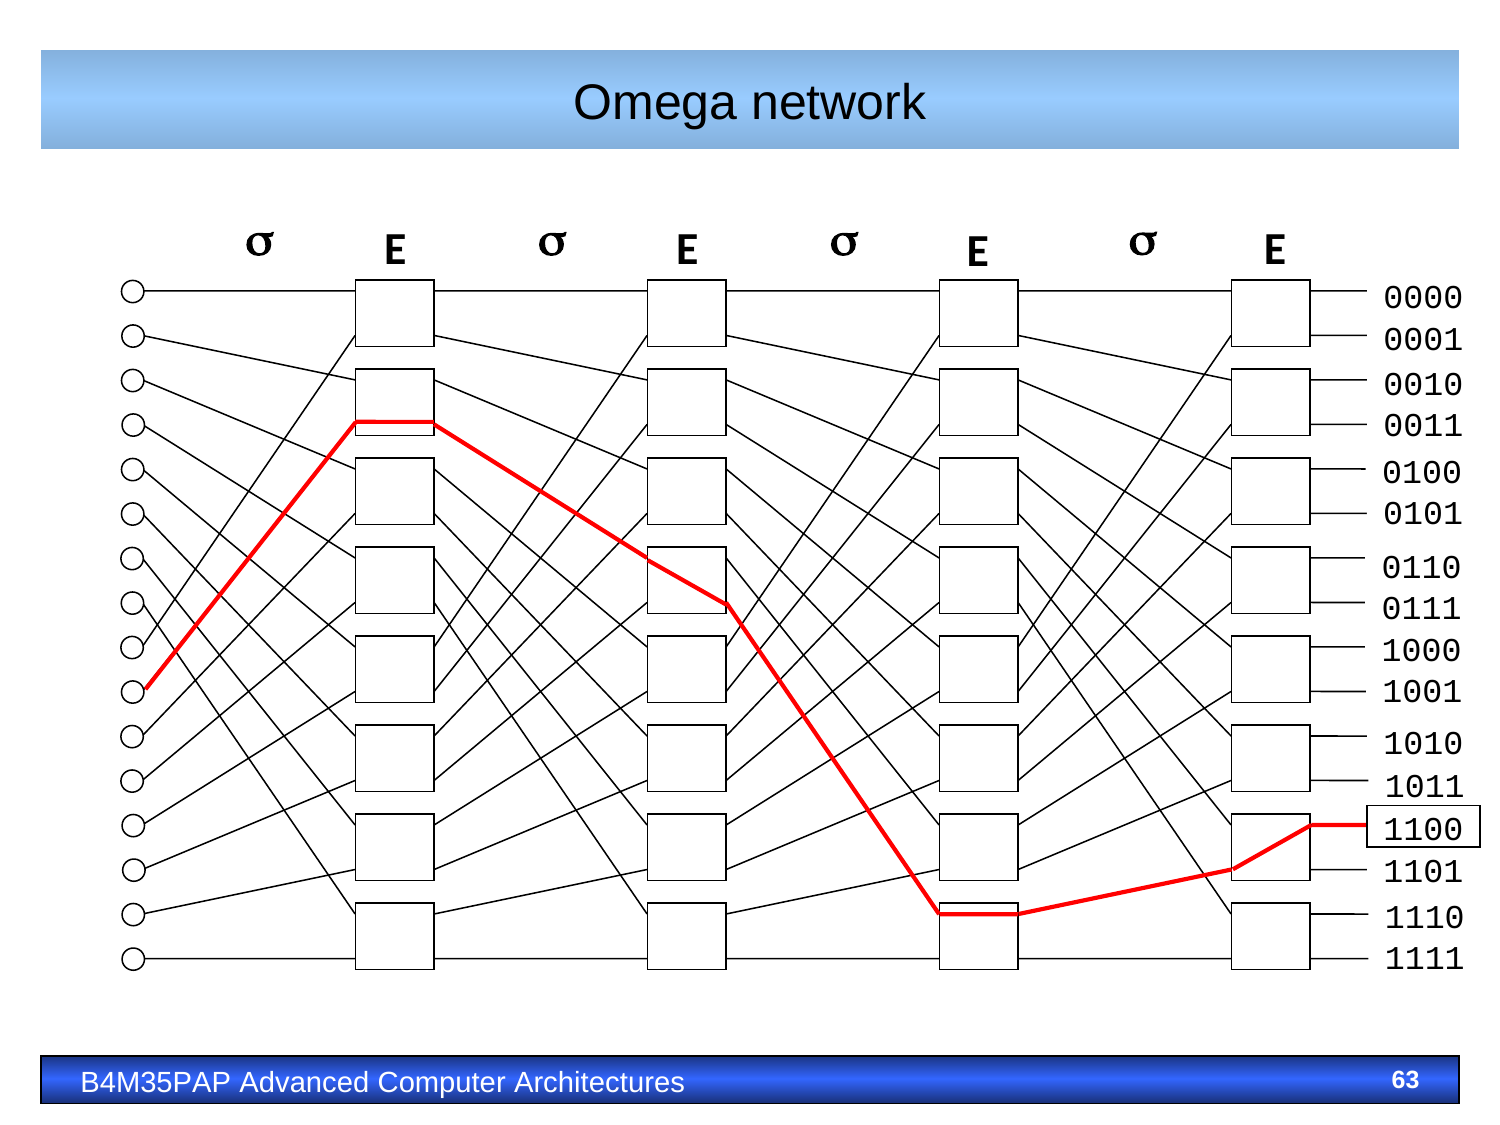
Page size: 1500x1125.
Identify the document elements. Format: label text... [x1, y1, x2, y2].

text_box 1001 [1366, 667, 1479, 710]
text_box [1231, 325, 1311, 347]
text_box [1231, 829, 1311, 881]
text_box [647, 563, 727, 614]
text_box [121, 502, 144, 526]
text_box 1101 [1367, 847, 1480, 889]
text_box 0110 [1365, 543, 1478, 584]
text_box [122, 948, 145, 971]
text_box [120, 725, 144, 748]
text_box E [591, 211, 784, 325]
text_box [122, 814, 145, 837]
text_box 1011 [1368, 762, 1482, 805]
text_box [355, 457, 435, 525]
text_box 1010 [1367, 719, 1480, 762]
text_box [647, 368, 727, 436]
text_box [939, 724, 1019, 792]
text_box [121, 458, 144, 481]
text_box E [881, 213, 1074, 326]
text_box  [455, 201, 648, 315]
text_box [355, 424, 435, 436]
text_box  [747, 201, 940, 315]
text_box [122, 413, 145, 437]
text_box 0001 [1367, 315, 1480, 357]
text_box [121, 591, 144, 615]
text_box [355, 724, 435, 792]
text_box E [1179, 211, 1371, 325]
text_box 0010 [1367, 360, 1480, 401]
text_box [355, 635, 435, 703]
text_box [939, 326, 1019, 347]
text_box [121, 280, 144, 303]
text_box 0101 [1366, 489, 1480, 532]
text_box [121, 324, 145, 348]
text_box [939, 917, 1019, 970]
text_box [355, 325, 435, 347]
text_box [355, 902, 435, 970]
text_box 1000 [1365, 626, 1478, 668]
text_box 0000 [1367, 273, 1480, 315]
text_box  [163, 201, 356, 315]
text_box [939, 546, 1019, 614]
text_box [121, 369, 144, 392]
text_box 1110 [1368, 893, 1482, 934]
text_box [647, 635, 727, 703]
text_box [939, 368, 1019, 436]
text_box [1231, 813, 1311, 867]
text_box [1231, 546, 1311, 614]
text_box E [299, 211, 491, 325]
text_box [122, 859, 146, 882]
text_box [647, 902, 727, 970]
text_box [939, 457, 1019, 525]
text_box 1111 [1368, 934, 1482, 977]
text_box [121, 680, 144, 704]
text_box [1231, 724, 1311, 792]
text_box [120, 547, 144, 570]
text_box [647, 546, 727, 601]
text_box 0111 [1365, 584, 1478, 626]
text_box [1231, 902, 1311, 970]
text_box [355, 813, 435, 881]
text_box [939, 813, 1019, 881]
text_box [355, 368, 435, 422]
text_box 0100 [1365, 447, 1479, 490]
text_box [647, 457, 727, 525]
text_box 1100 [1367, 805, 1480, 847]
text_box [355, 546, 435, 614]
text_box [120, 636, 144, 659]
text_box 0011 [1367, 401, 1480, 444]
text_box  [1046, 200, 1239, 314]
text_box [647, 724, 727, 792]
text_box [939, 902, 1019, 912]
title Omega network [41, 50, 1459, 149]
text_box [647, 325, 727, 347]
text_box [939, 635, 1019, 703]
text_box [120, 769, 144, 793]
text_box [1231, 457, 1311, 525]
text_box [122, 903, 145, 926]
text_box [647, 813, 727, 881]
text_box [1231, 368, 1311, 436]
text_box [1231, 635, 1311, 703]
